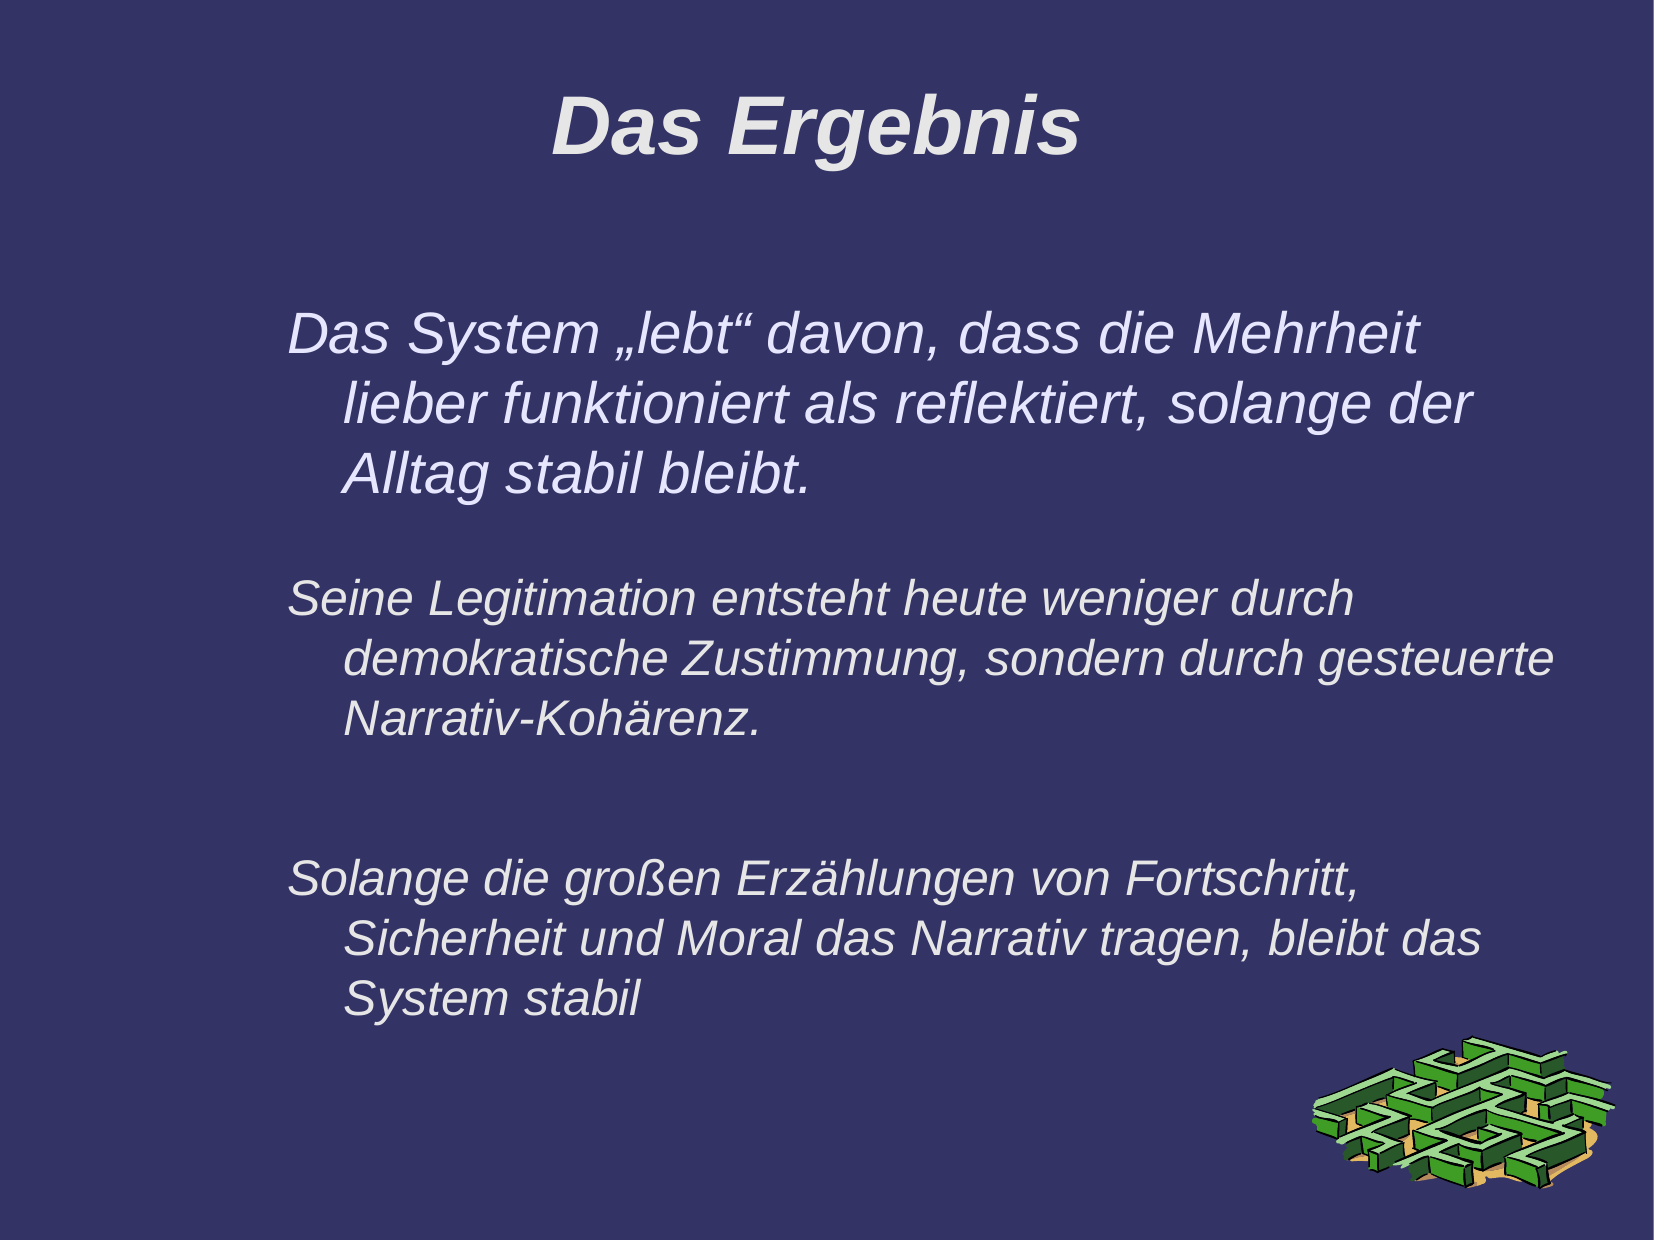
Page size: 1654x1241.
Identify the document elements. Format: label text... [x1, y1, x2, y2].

list Das System „lebt“ davon, dass die Mehrheit lieber funktioniert als reflektiert, solange der Alltag stabil bleibt. Seine Legitimation entsteht heute weniger durch demokratische Zustimmung, sondern durch gesteuerte Narrativ-Kohärenz. Solange die großen Erzählungen von Fortschritt, Sicherheit und Moral das Narrativ tragen, bleibt das System stabil [178, 295, 1570, 1213]
title Das Ergebnis [111, 17, 1524, 225]
